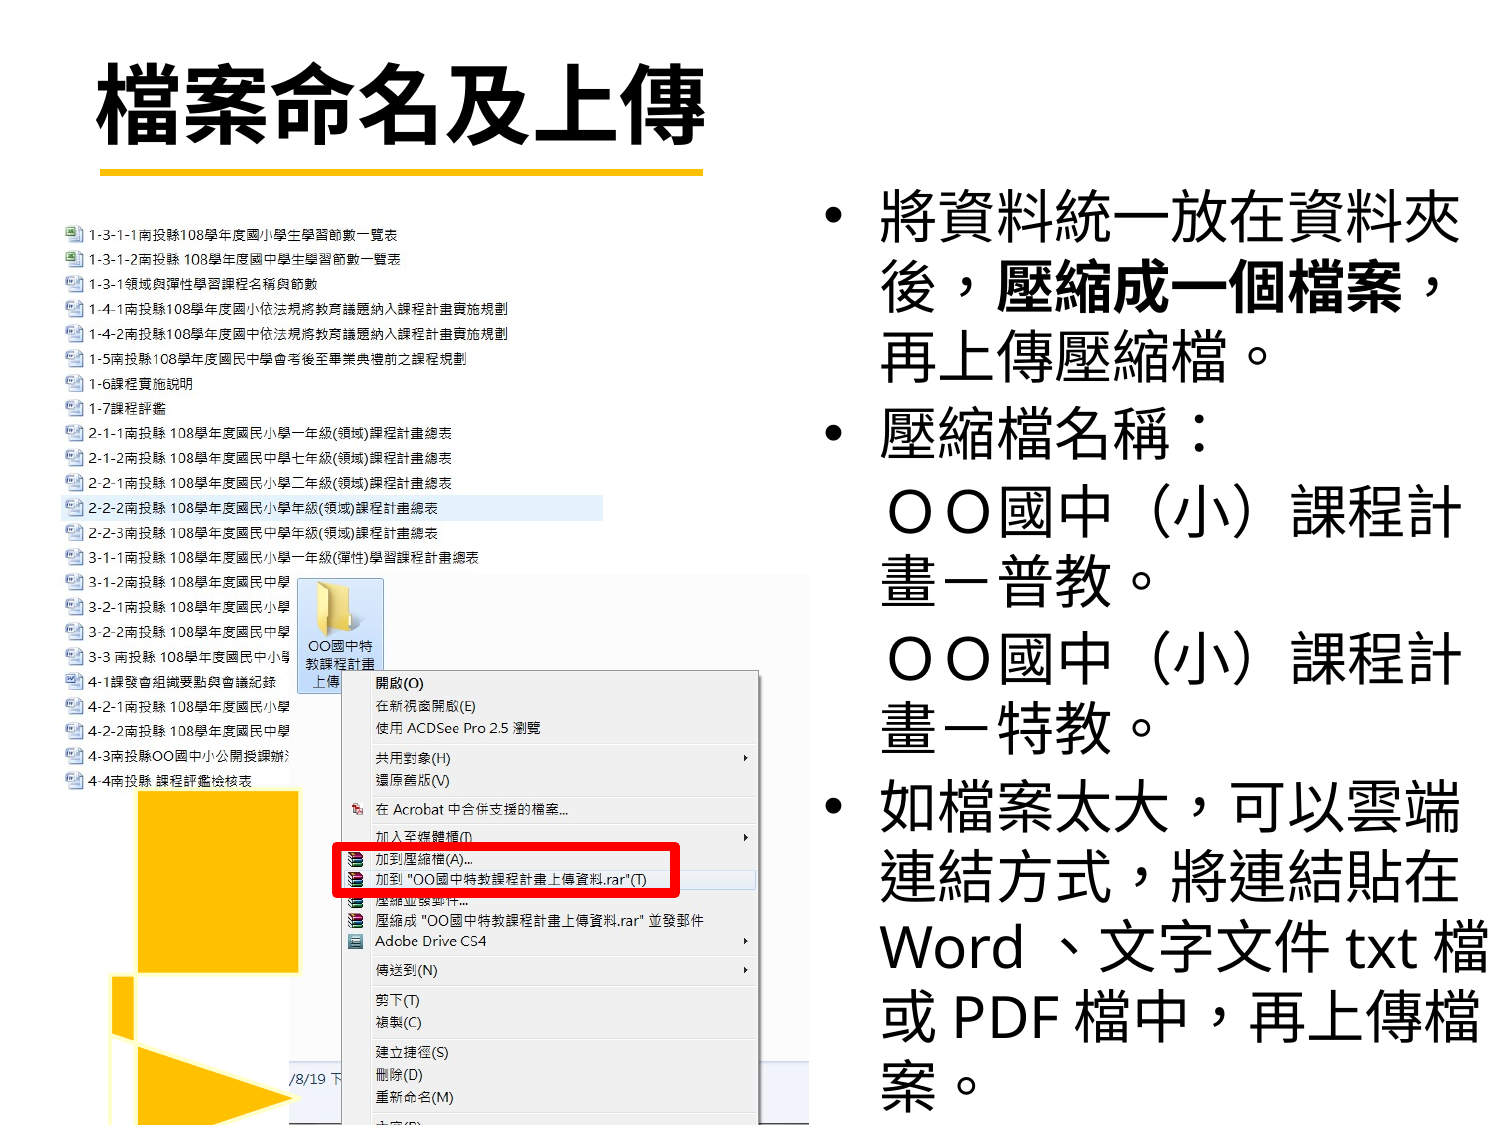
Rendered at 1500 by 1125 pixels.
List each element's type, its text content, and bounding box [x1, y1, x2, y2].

picture [53, 219, 809, 1125]
text_box 檔案命名及上傳 [79, 42, 723, 163]
text_box [109, 788, 301, 1125]
text_box 將資料統一放在資料夾後，壓縮成一個檔案，再上傳壓縮檔。 壓縮檔名稱： ＯＯ國中（小）課程計畫－普教。 ＯＯ國中（小）課程計畫－特教。 如檔案太大，可以雲端連結方式，將連結貼在Word、文字文件txt檔或PDF檔中，再上傳檔案。 [808, 172, 1500, 1106]
